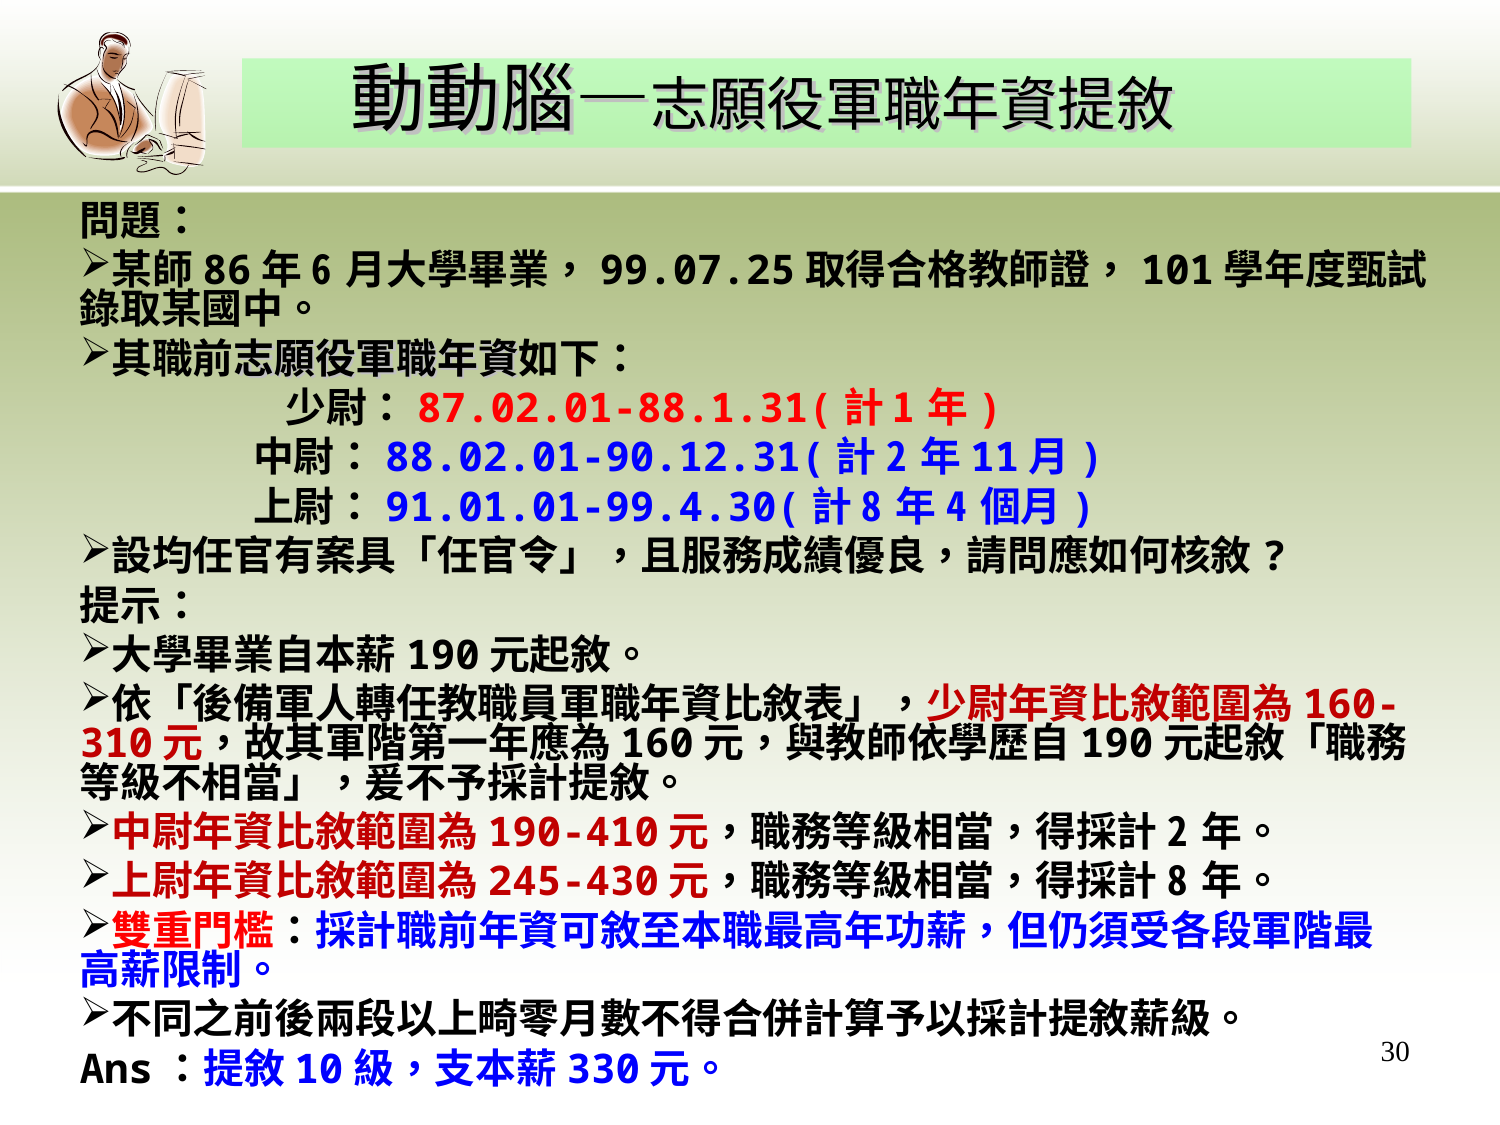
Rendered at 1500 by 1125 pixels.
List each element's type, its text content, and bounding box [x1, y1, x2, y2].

title 動動腦—志願役軍職年資提敘 [242, 58, 1412, 148]
list 問題： 某師86年6月大學畢業，99.07.25取得合格教師證，101學年度甄試錄取某國中。 其職前志願役軍職年資如下： 少尉：87.02.01-88.1.31(計1年) 中尉：88.02.01-90.12.31(計2年11月) 上尉：91.01.01-99.4.30(計8年4個月) 設均任官有案具「任官令」，且服務成績優良，請問應如何核敘? 提示： 大學畢業自本薪190元起敘。 依「後備軍人轉任教職員軍職年資比敘表」，少尉年資比敘範圍為160-310元，故其軍階第一年應為160元，與教師依學歷自190元起敘「職務等級不相當」，爰不予採計提敘。 中尉年資比敘範圍為190-410元，職務等級相當，得採計2年。 上尉年資比敘範圍為245-430元，職務等級相當，得採計8年。 雙重門檻：採計職前年資可敘至本職最高年功薪，但仍須受各段軍階最 高薪限制。 不同之前後兩段以上畸零月數不得合併計算予以採計提敘薪級。 Ans：提敘10級，支本薪330元。 [64, 196, 1459, 1106]
picture [0, 0, 1500, 1125]
text_box <number> [1074, 1024, 1426, 1103]
